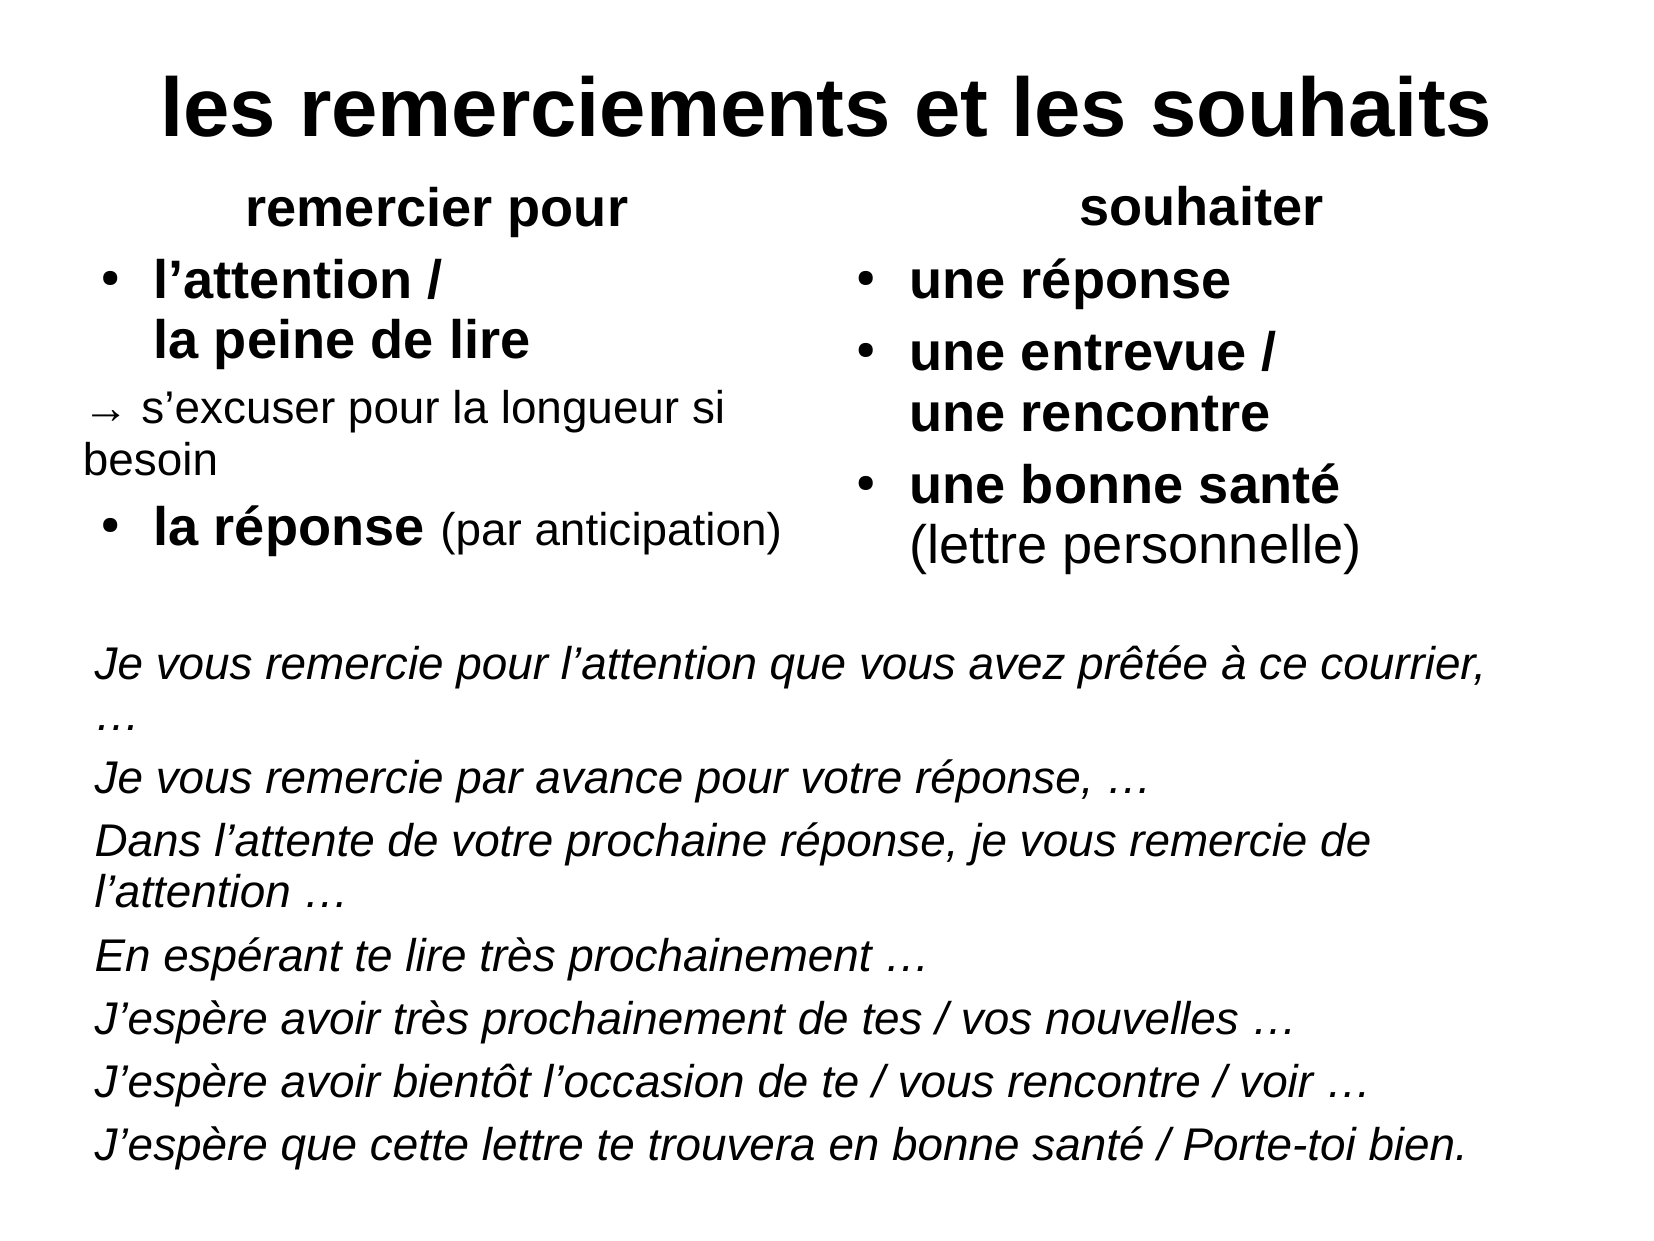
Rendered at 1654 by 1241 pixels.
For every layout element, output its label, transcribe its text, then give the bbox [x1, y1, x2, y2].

list souhaiter une réponse une entrevue / une rencontre une bonne santé (lettre personnelle) [838, 176, 1565, 583]
list Je vous remercie pour l’attention que vous avez prêtée à ce courrier, … Je vous remercie par avance pour votre réponse, … Dans l’attente de votre prochaine réponse, je vous remercie de l’attention … En espérant te lire très prochainement … J’espère avoir très prochainement de tes / vos nouvelles … J’espère avoir bientôt l’occasion de te / vous rencontre / voir … J’espère que cette lettre te trouvera en bonne santé / Porte-toi bien. [94, 637, 1512, 1166]
title les remerciements et les souhaits [82, 49, 1571, 166]
list remercier pour l’attention / la peine de lire → s’excuser pour la longueur si besoin la réponse (par anticipation) [82, 177, 792, 614]
